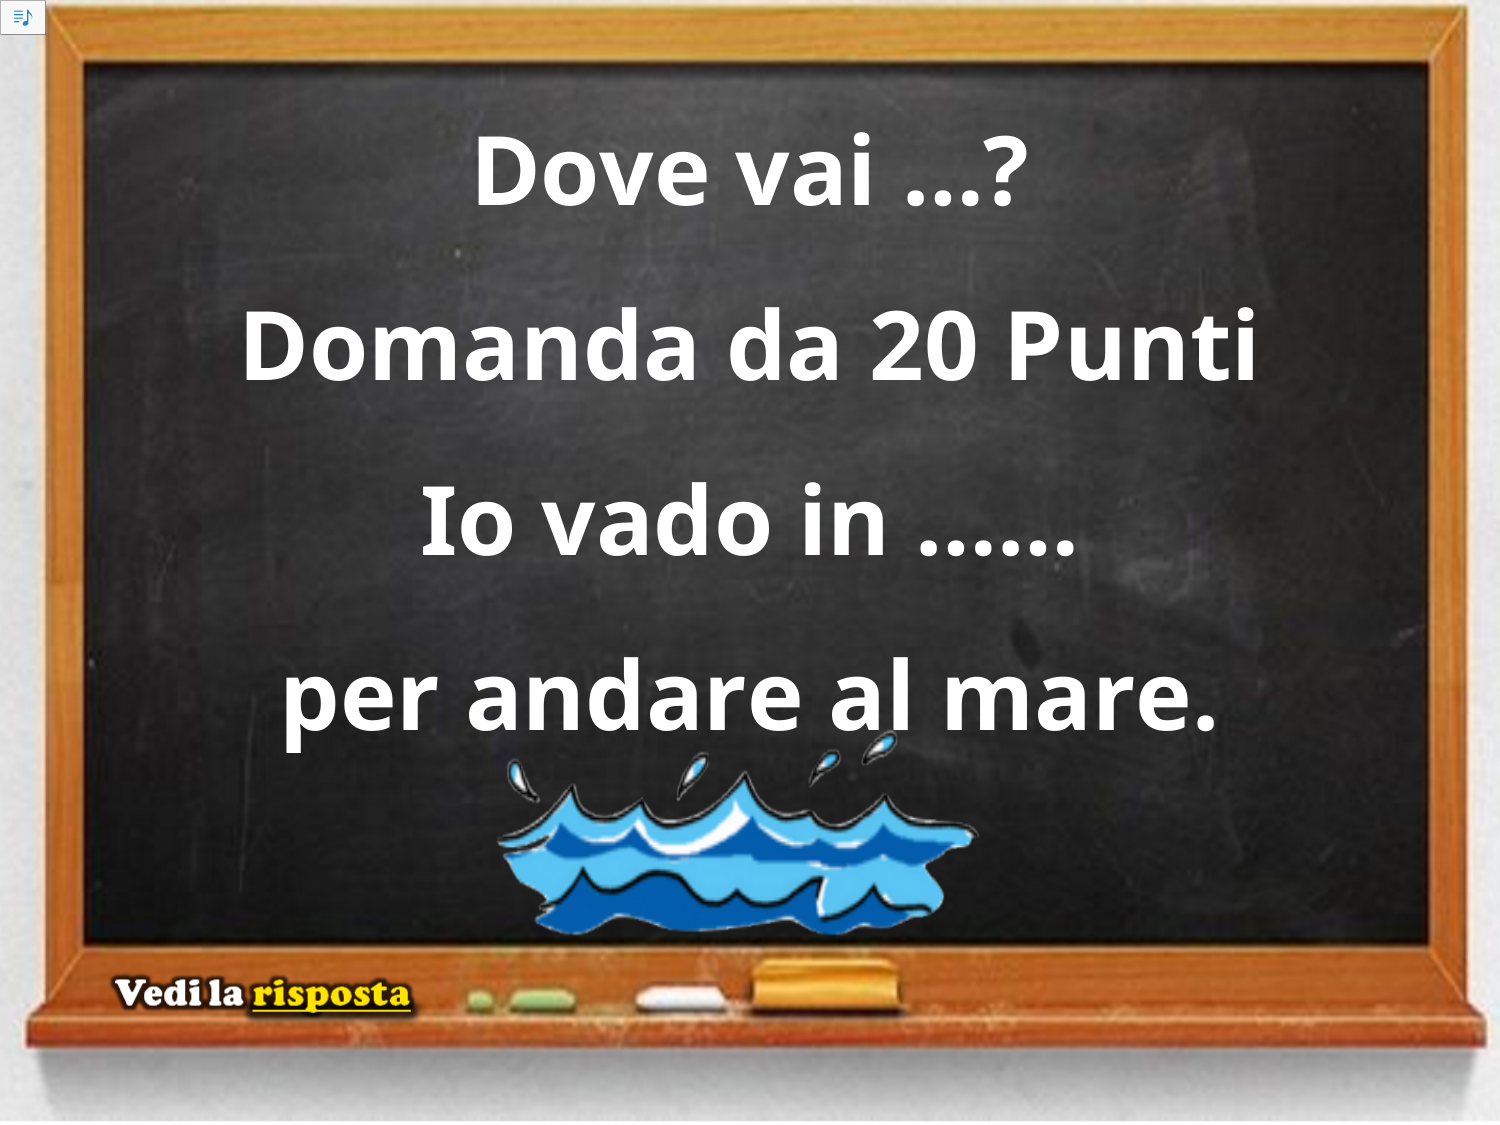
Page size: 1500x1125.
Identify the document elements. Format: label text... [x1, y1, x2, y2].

text_box Dove vai …? Domanda da 20 Punti Io vado in …… per andare al mare. [87, 102, 1413, 933]
picture [0, 0, 1500, 1125]
text_box [0, 0, 47, 36]
